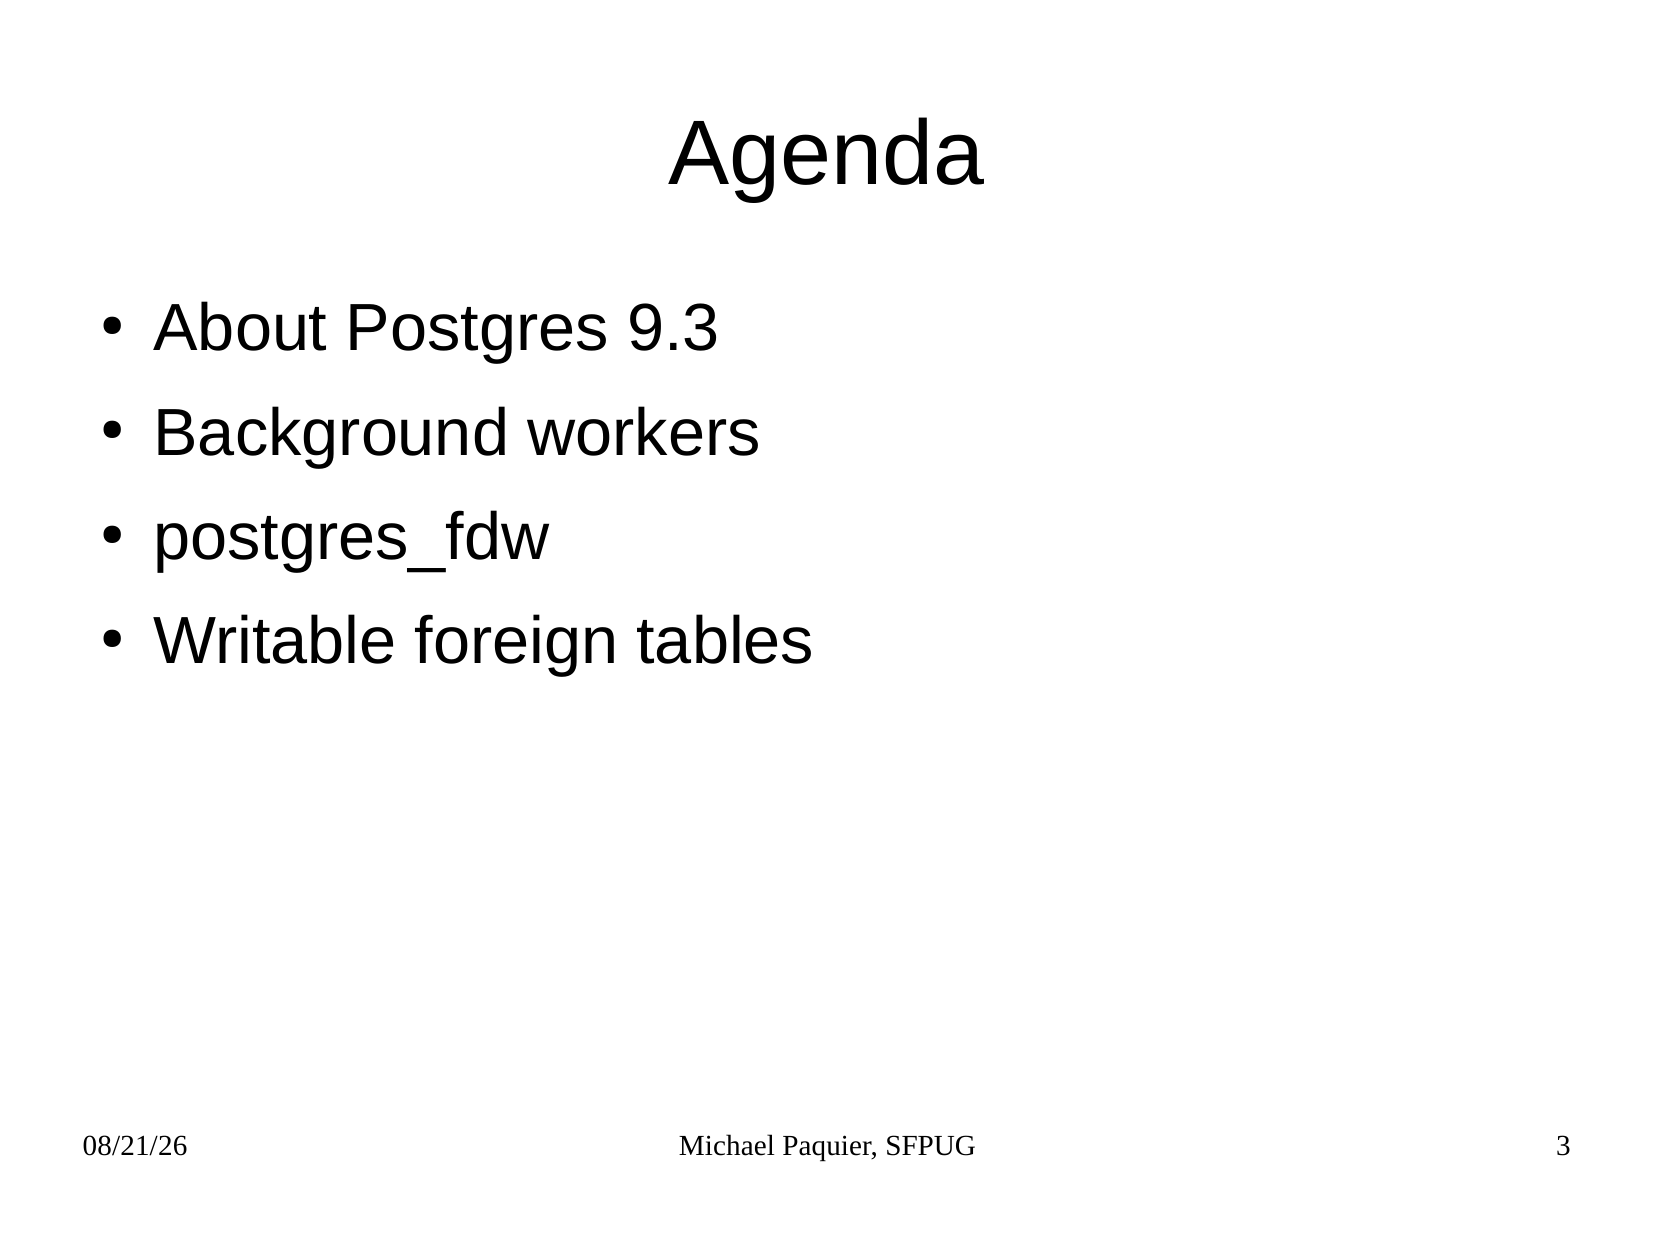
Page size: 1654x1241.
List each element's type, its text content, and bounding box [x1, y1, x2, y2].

title Agenda [82, 49, 1571, 257]
list About Postgres 9.3 Background workers postgres_fdw Writable foreign tables [82, 290, 1571, 1010]
